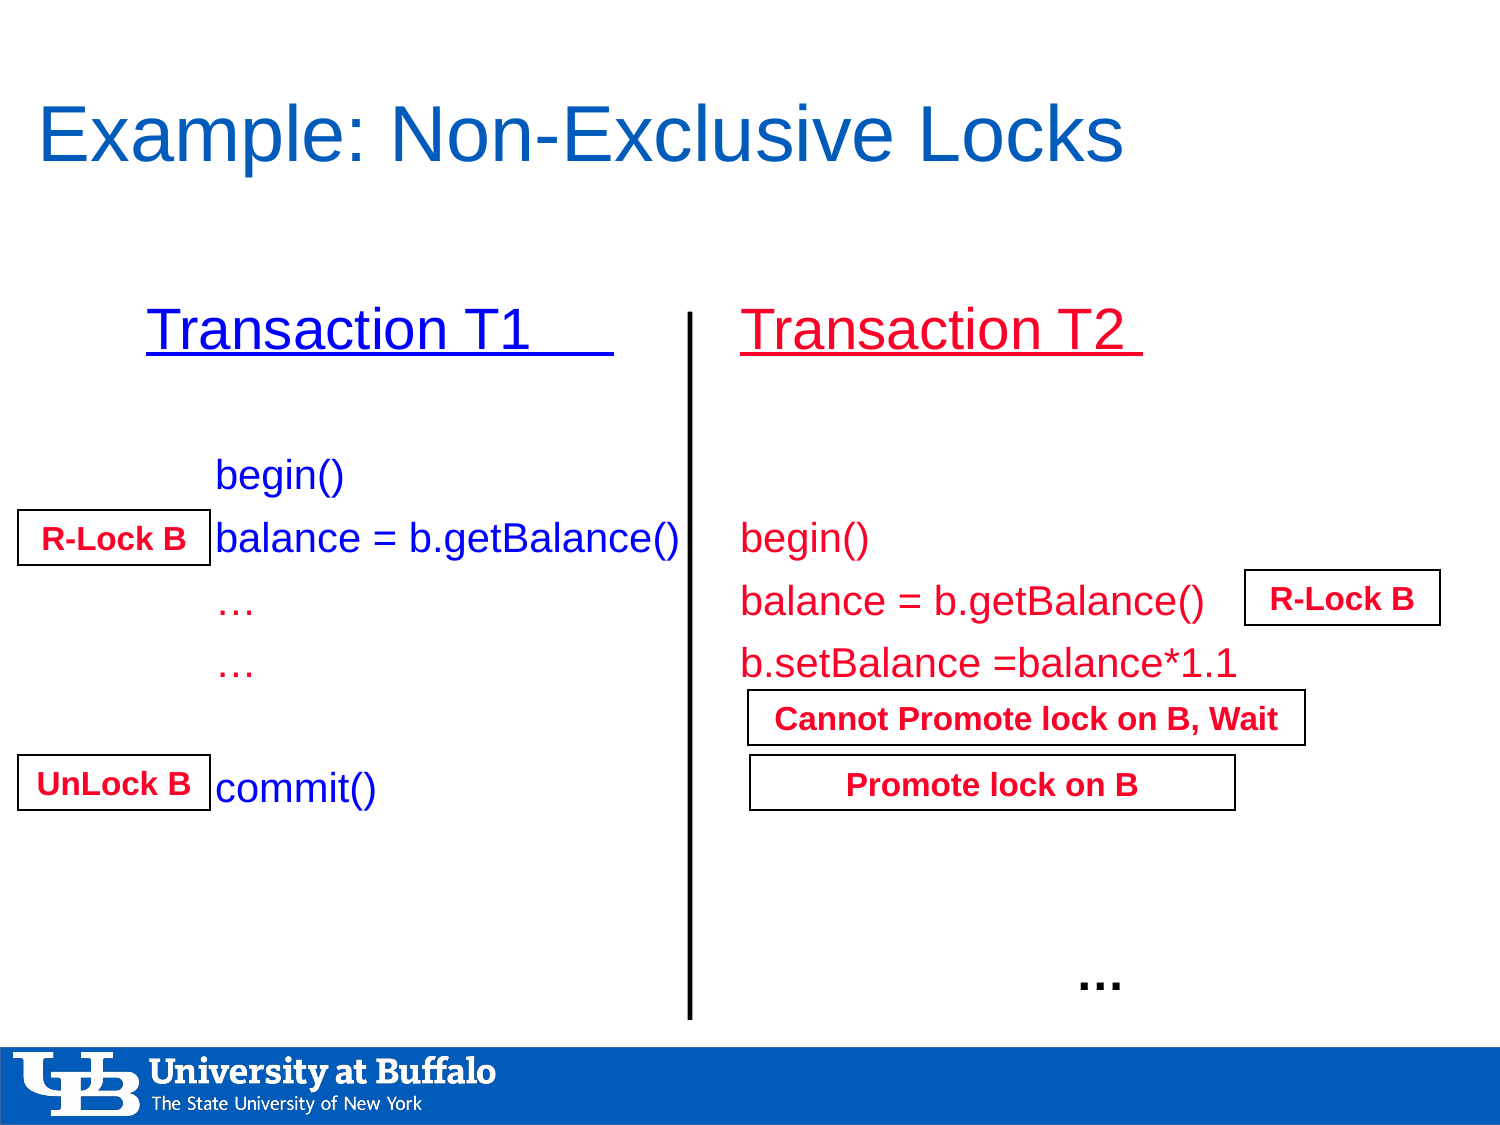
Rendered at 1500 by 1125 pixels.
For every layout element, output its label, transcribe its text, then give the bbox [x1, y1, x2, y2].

text_box UnLock B [18, 755, 210, 810]
text_box … [1060, 933, 1134, 1009]
picture [13, 1052, 496, 1116]
text_box Promote lock on B [749, 755, 1236, 811]
text_box Cannot Promote lock on B, Wait [748, 689, 1305, 745]
text_box R-Lock B [18, 509, 210, 565]
list Transaction T1 Transaction T2 begin() balance = b.getBalance() begin() … balance = b.getBalance() … b.setBalance =balance*1.1 commit() [114, 195, 1375, 1005]
title Example: Non-Exclusive Locks [37, 40, 1388, 228]
text_box R-Lock B [1244, 569, 1440, 625]
